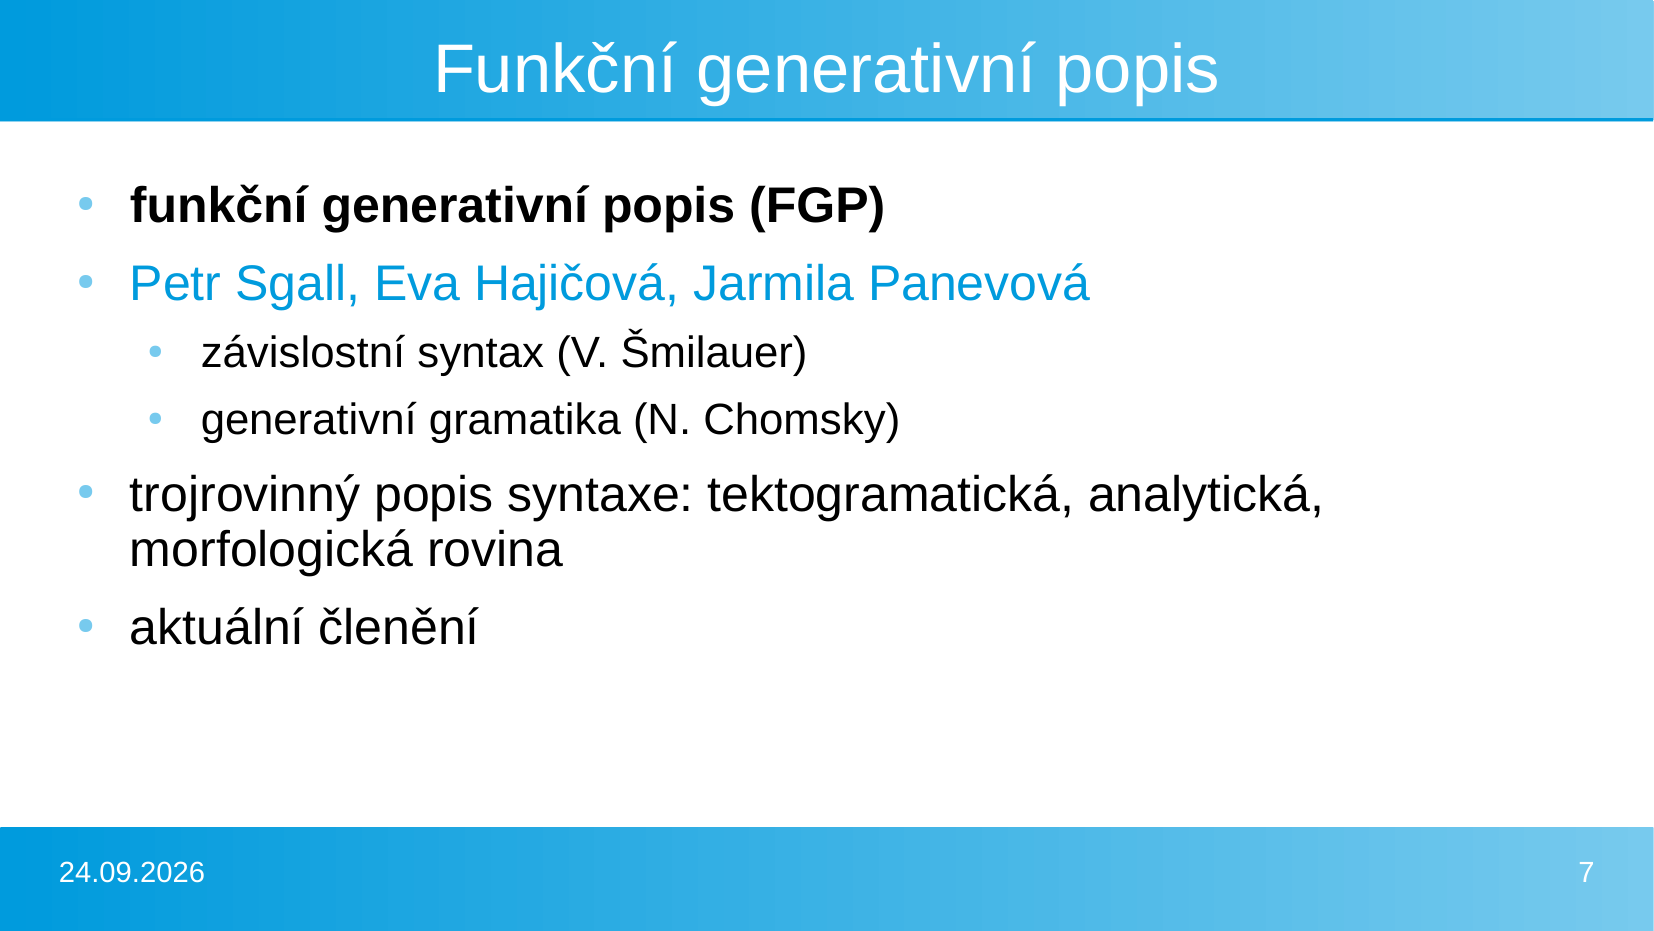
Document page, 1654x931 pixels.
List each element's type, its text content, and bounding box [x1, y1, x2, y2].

title Funkční generativní popis [59, 29, 1595, 108]
list funkční generativní popis (FGP) Petr Sgall, Eva Hajičová, Jarmila Panevová závislostní syntax (V. Šmilauer) generativní gramatika (N. Chomsky) trojrovinný popis syntaxe: tektogramatická, analytická, morfologická rovina aktuální členění [59, 177, 1595, 768]
